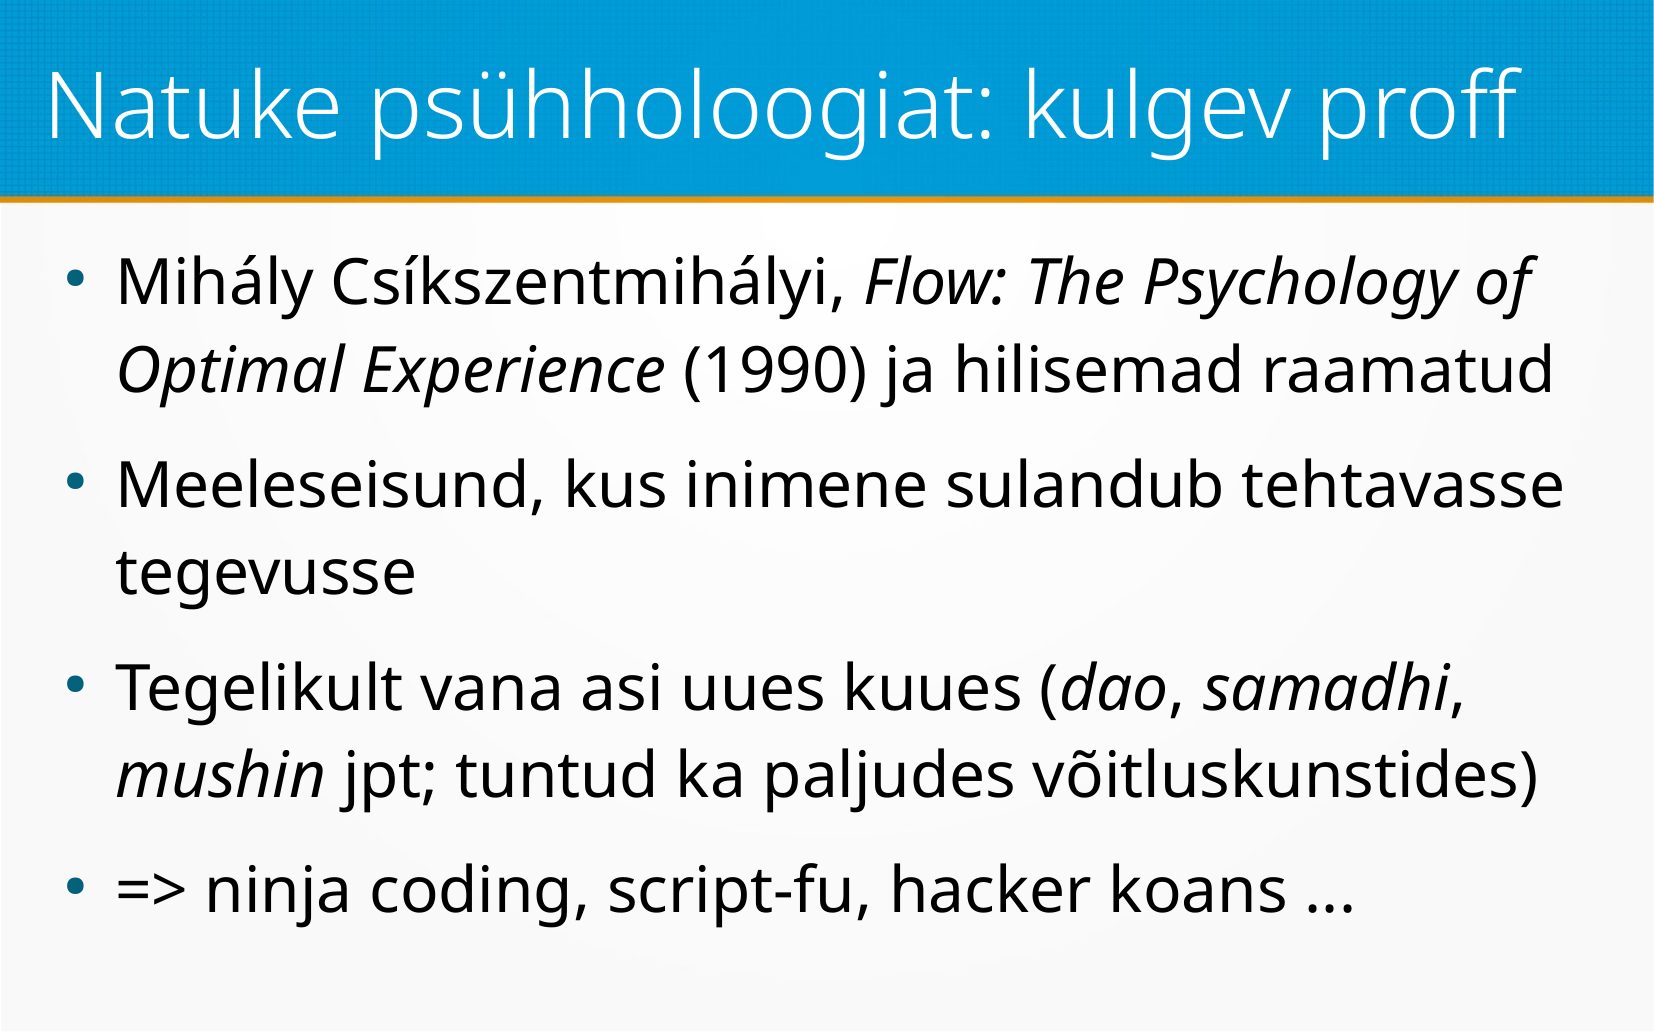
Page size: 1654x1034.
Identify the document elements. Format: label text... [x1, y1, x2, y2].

title Natuke psühholoogiat: kulgev proff [43, 0, 1619, 166]
picture [0, 195, 1654, 1034]
list Mihály Csíkszentmihályi, Flow: The Psychology of Optimal Experience (1990) ja hilisemad raamatud Meeleseisund, kus inimene sulandub tehtavasse tegevusse Tegelikult vana asi uues kuues (dao, samadhi, mushin jpt; tuntud ka paljudes võitluskunstides) => ninja coding, script-fu, hacker koans ... [47, 236, 1607, 1002]
